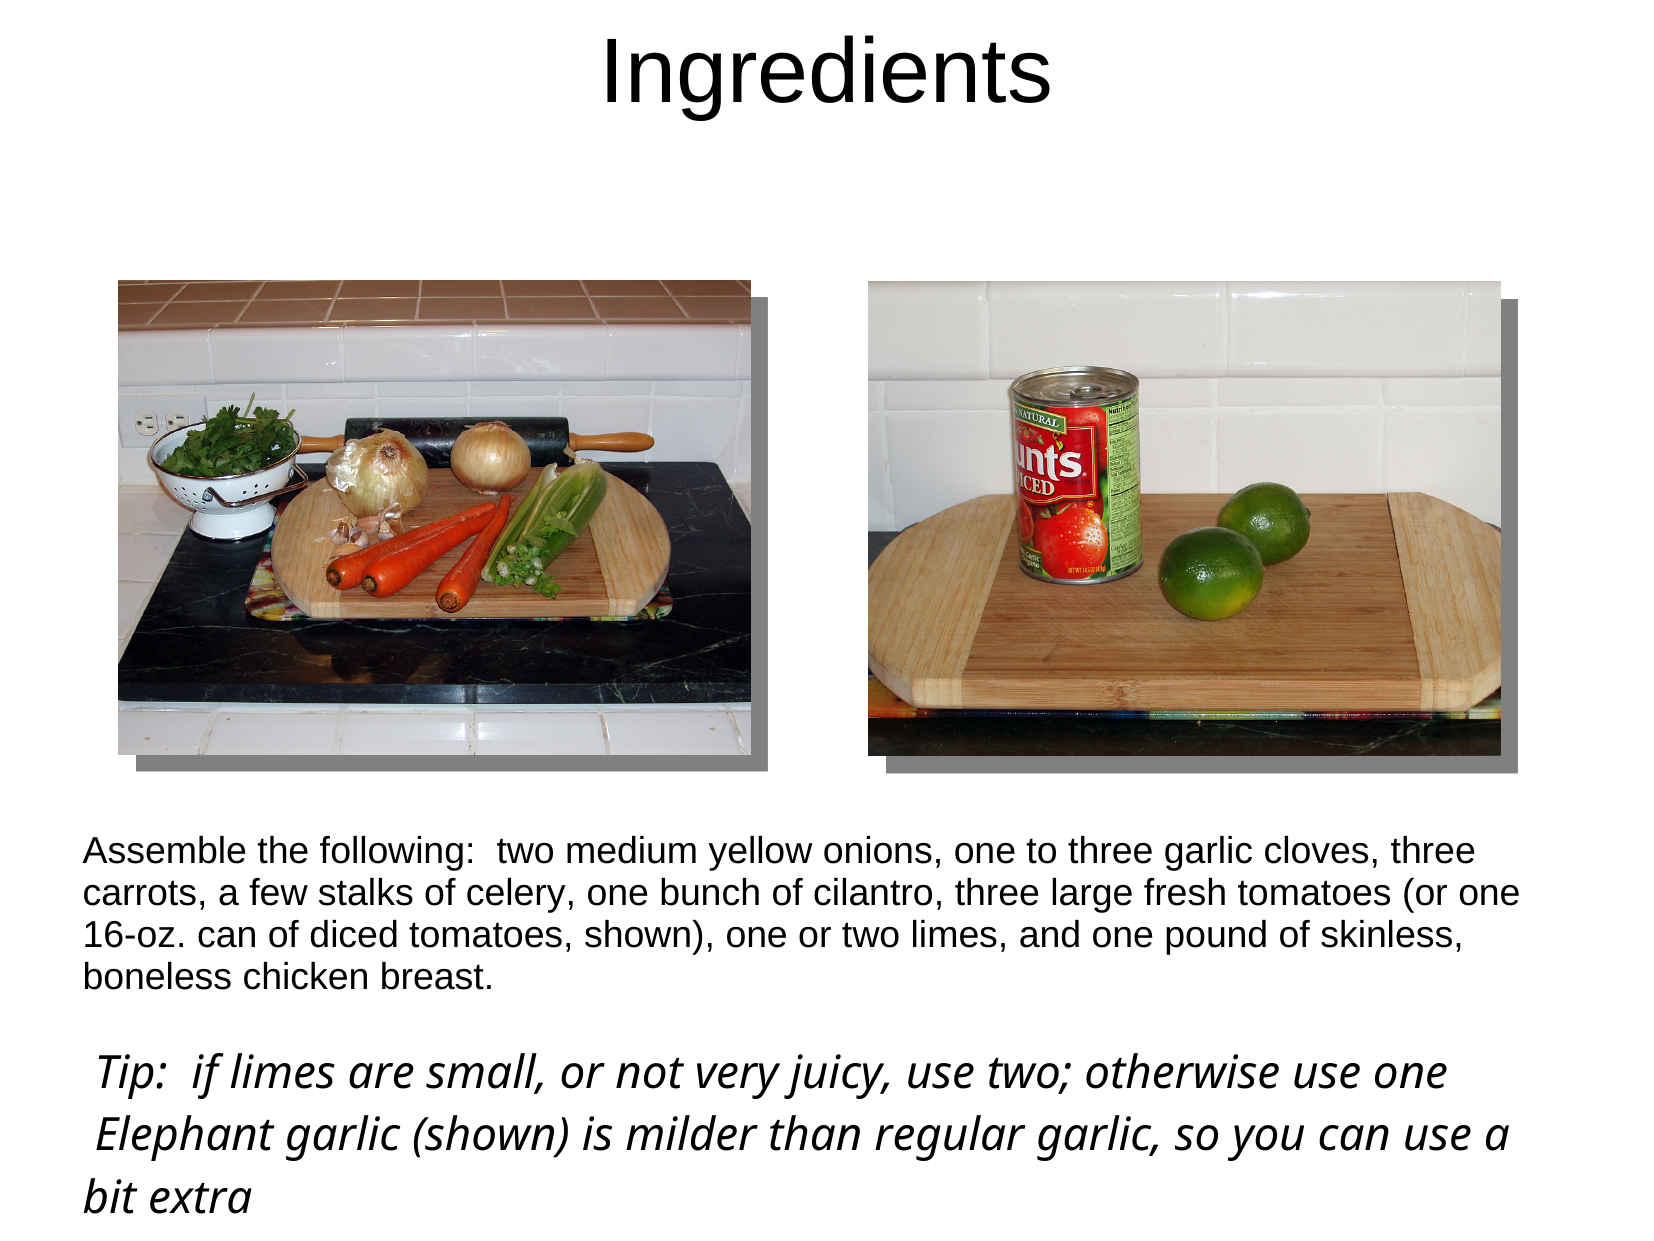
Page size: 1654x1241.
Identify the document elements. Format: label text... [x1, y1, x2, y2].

picture [118, 280, 751, 755]
title Ingredients [82, 19, 1571, 123]
picture [868, 281, 1501, 756]
subtitle Assemble the following: two medium yellow onions, one to three garlic cloves, three carrots, a few stalks of celery, one bunch of cilantro, three large fresh tomatoes (or one 16-oz. can of diced tomatoes, shown), one or two limes, and one pound of skinless, boneless chicken breast. Tip: if limes are small, or not very juicy, use two; otherwise use one Elephant garlic (shown) is milder than regular garlic, so you can use a bit extra [82, 864, 1571, 1234]
